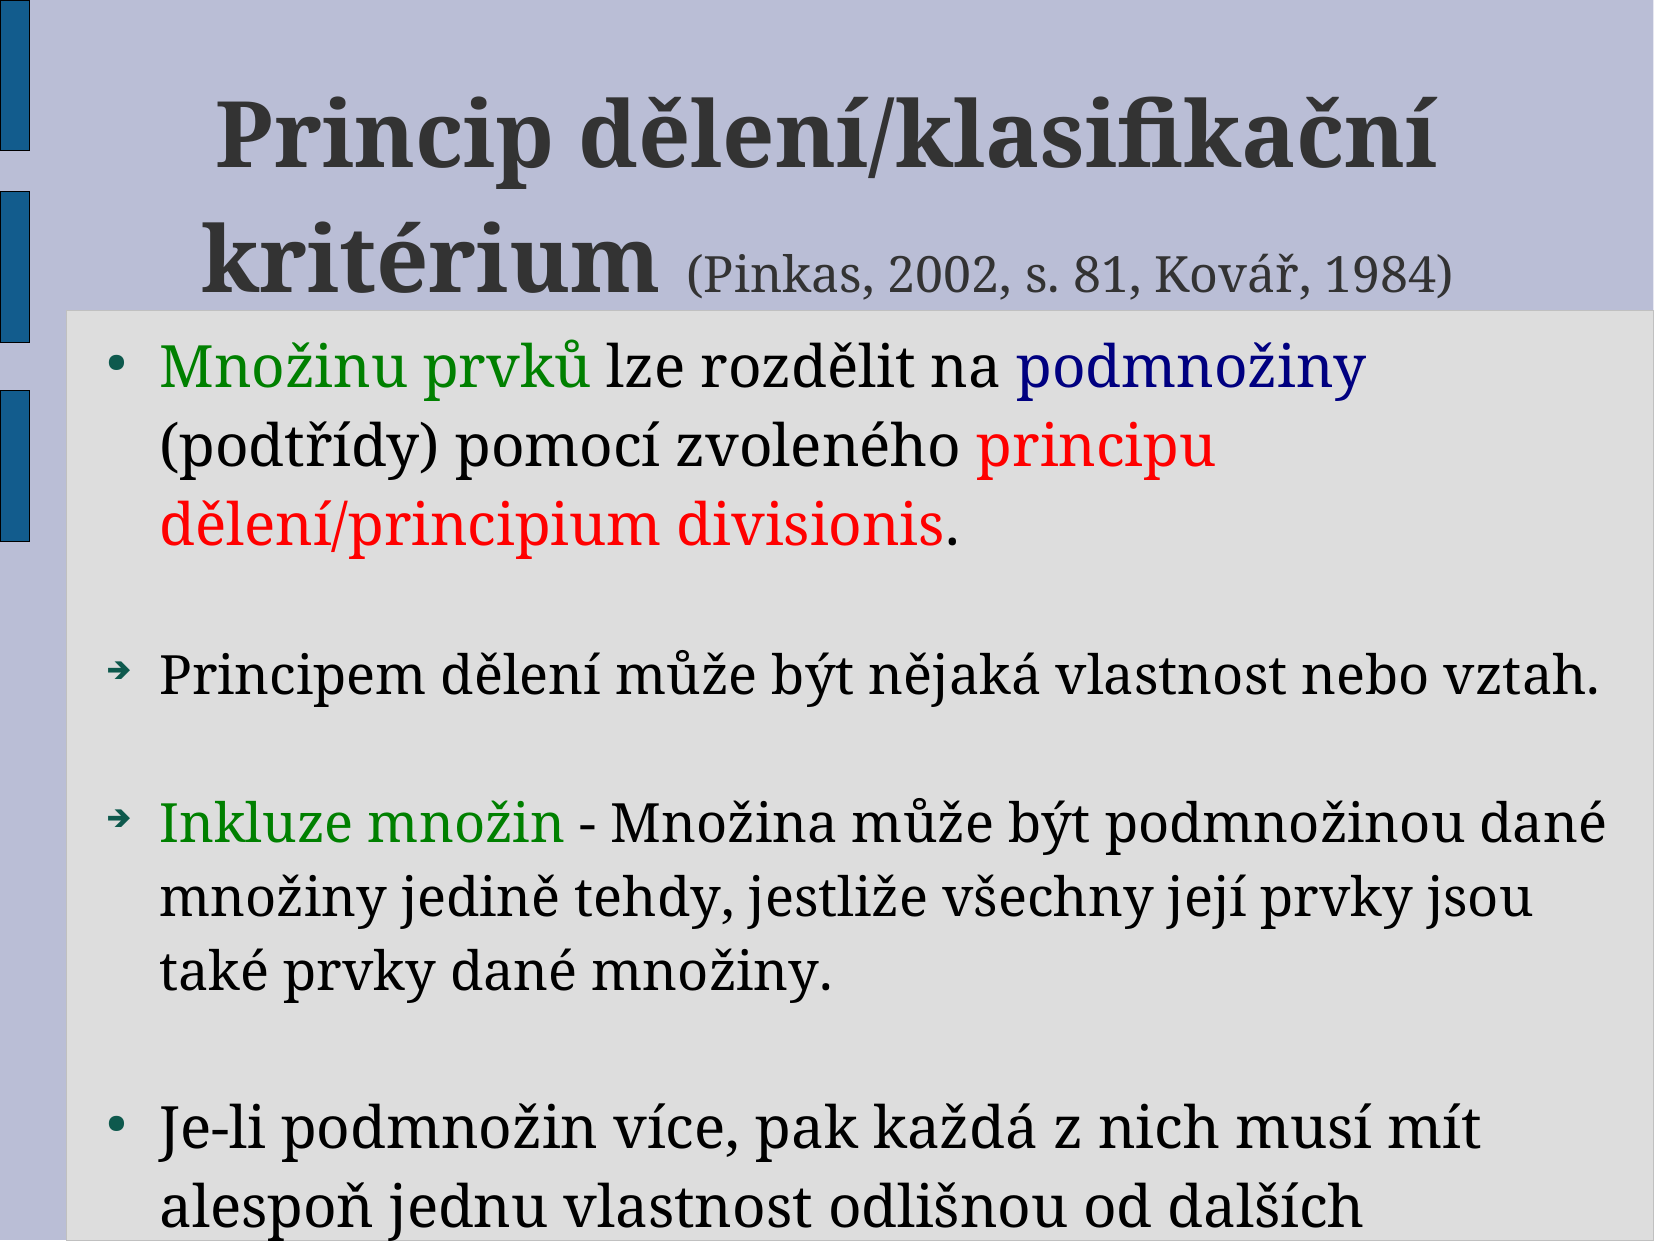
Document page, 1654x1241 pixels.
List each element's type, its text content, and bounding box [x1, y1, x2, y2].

title Princip dělení/klasifikační kritérium (Pinkas, 2002, s. 81, Kovář, 1984) [121, 90, 1534, 299]
list Množinu prvků lze rozdělit na podmnožiny (podtřídy) pomocí zvoleného principu dělení/principium divisionis. Principem dělení může být nějaká vlastnost nebo vztah. Inkluze množin - Množina může být podmnožinou dané množiny jedině tehdy, jestliže všechny její prvky jsou také prvky dané množiny. Je-li podmnožin více, pak každá z nich musí mít alespoň jednu vlastnost odlišnou od dalších podmnožin. Vzniklé podmnožiny prvků lze dále dělit podle dalšího klasifikačního kritéria. [88, 324, 1625, 1222]
